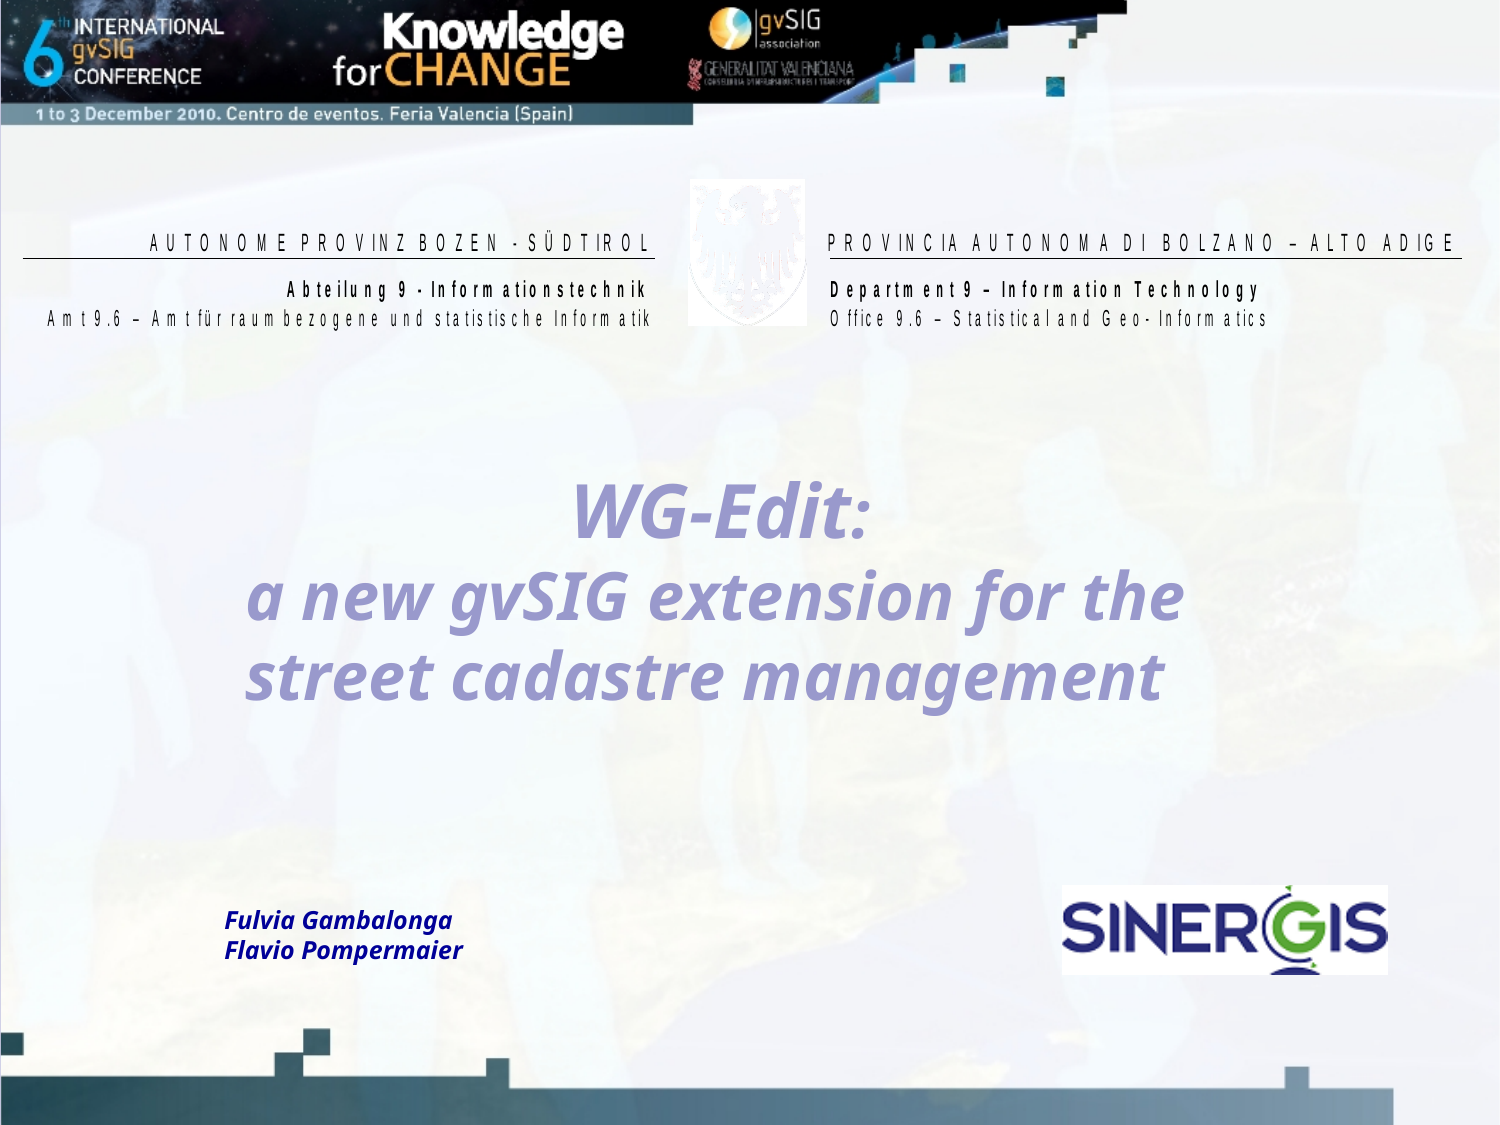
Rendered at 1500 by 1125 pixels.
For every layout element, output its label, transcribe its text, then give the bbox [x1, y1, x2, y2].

text_box Fulvia Gambalonga Flavio Pompermaier [209, 897, 479, 1003]
text_box WG-Edit: a new gvSIG extension for the street cadastre management [230, 456, 1229, 802]
picture [0, 0, 1500, 1125]
